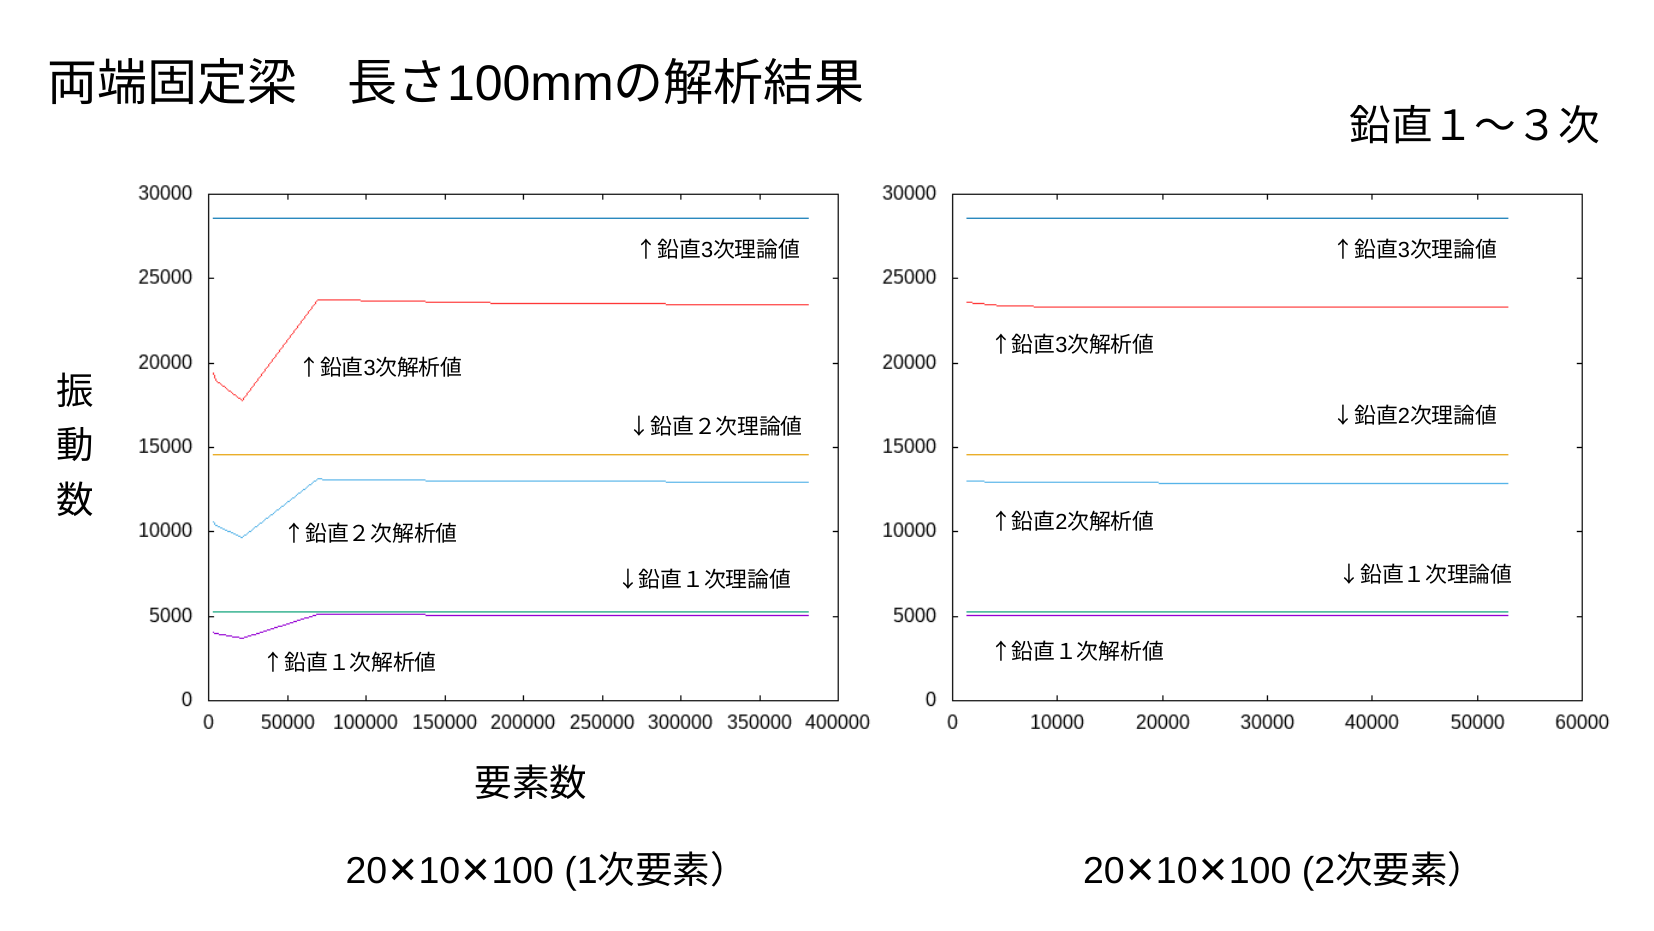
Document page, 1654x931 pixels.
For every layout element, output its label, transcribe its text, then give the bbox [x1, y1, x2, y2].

text_box ↑鉛直3次理論値 [1317, 225, 1512, 272]
text_box ↑鉛直3次解析値 [975, 319, 1170, 367]
text_box ↓鉛直１次理論値 [602, 555, 806, 602]
text_box ↓鉛直２次理論値 [614, 401, 818, 448]
text_box 要素数 [460, 745, 603, 815]
text_box ↑鉛直２次解析値 [268, 508, 473, 556]
text_box 両端固定梁 長さ100mmの解析結果 [32, 35, 879, 123]
text_box 鉛直１〜３次 [1334, 84, 1615, 160]
text_box ↑鉛直3次理論値 [621, 224, 815, 271]
text_box ↑鉛直2次解析値 [975, 496, 1170, 544]
text_box ↑鉛直3次解析値 [283, 342, 478, 389]
text_box ↓鉛直１次理論値 [1323, 550, 1528, 597]
picture [106, 171, 1619, 748]
text_box ↑鉛直１次解析値 [975, 626, 1180, 674]
text_box 20✕10✕100 (2次要素） [1068, 832, 1501, 902]
text_box ↑鉛直１次解析値 [248, 637, 452, 685]
text_box 20✕10✕100 (1次要素） [330, 832, 763, 902]
text_box 振 動 数 [41, 353, 109, 532]
text_box ↓鉛直2次理論値 [1317, 390, 1512, 438]
